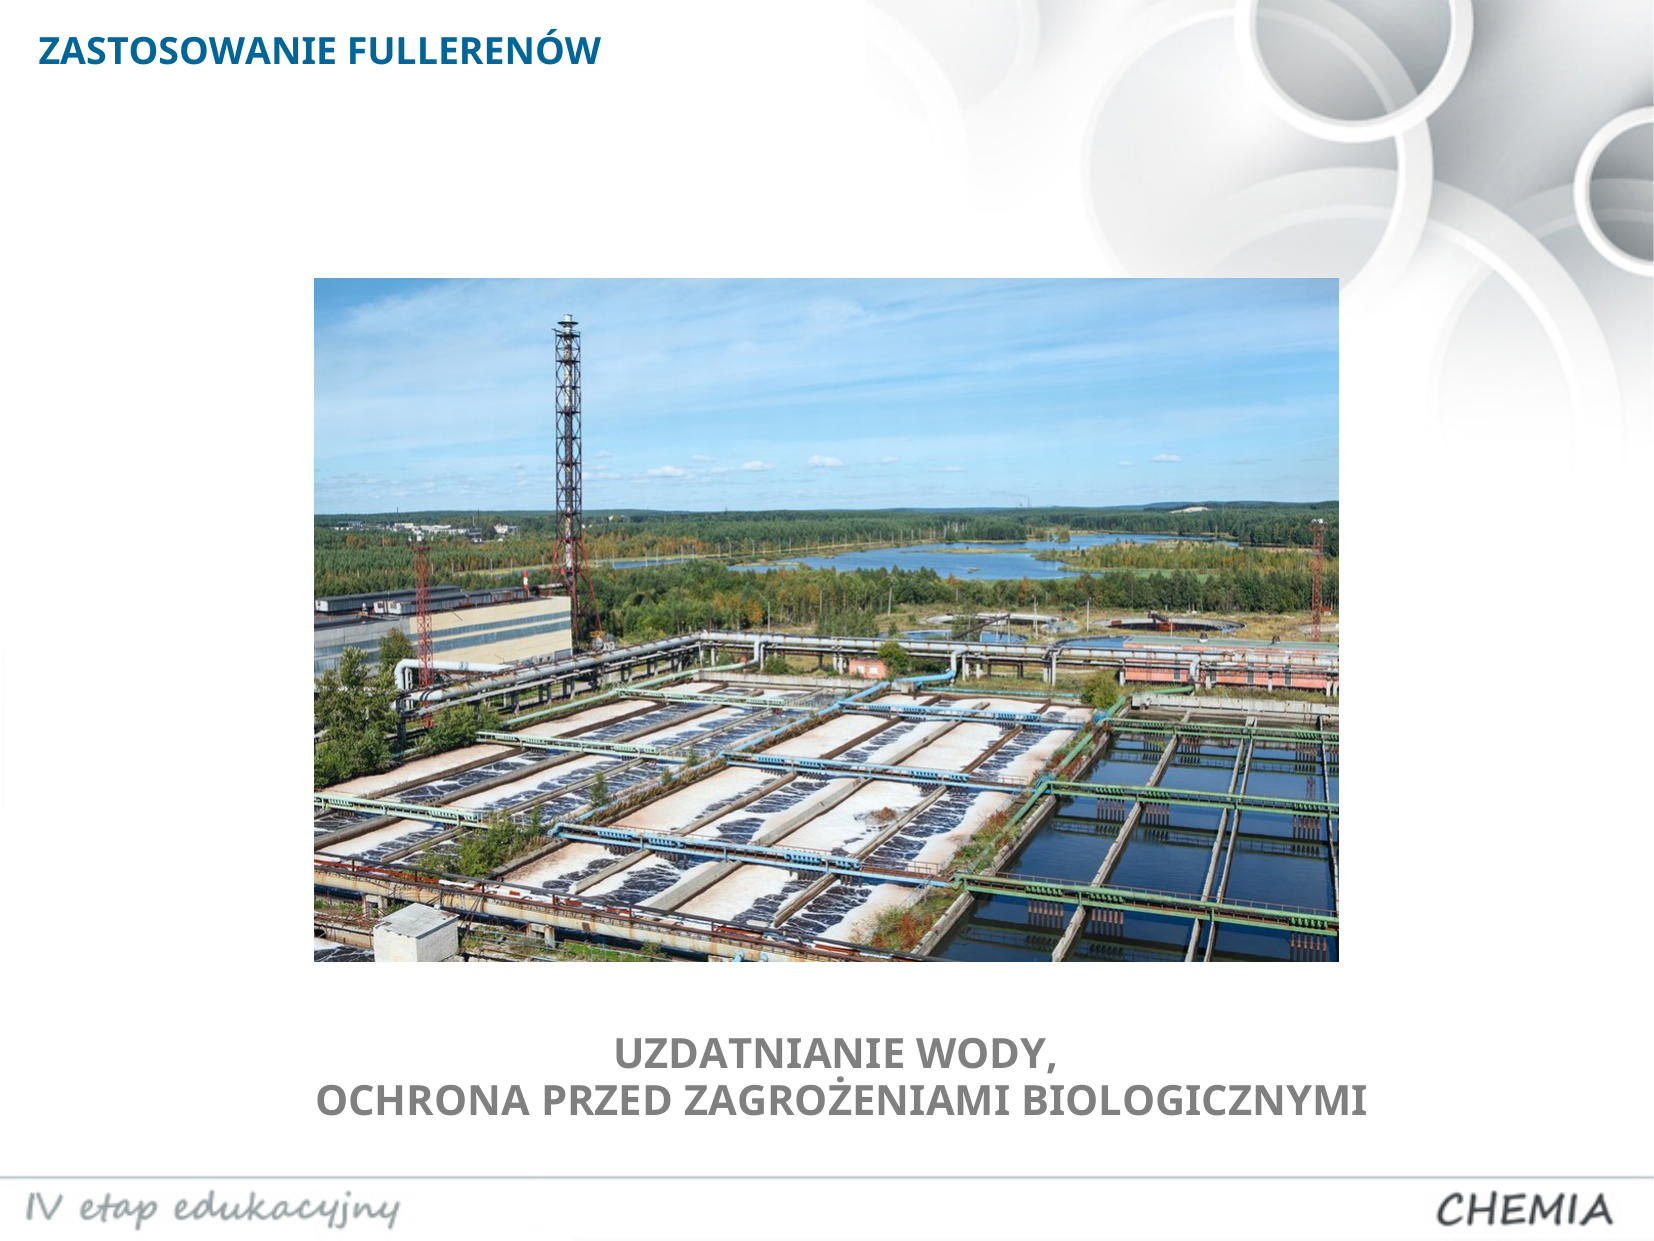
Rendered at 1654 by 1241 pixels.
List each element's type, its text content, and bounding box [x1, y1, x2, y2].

text_box ZASTOSOWANIE FULLERENÓW [23, 23, 1276, 81]
text_box UZDATNIANIE WODY, OCHRONA PRZED ZAGROŻENIAMI BIOLOGICZNYMI [236, 974, 1447, 1083]
picture [0, 0, 1654, 1241]
